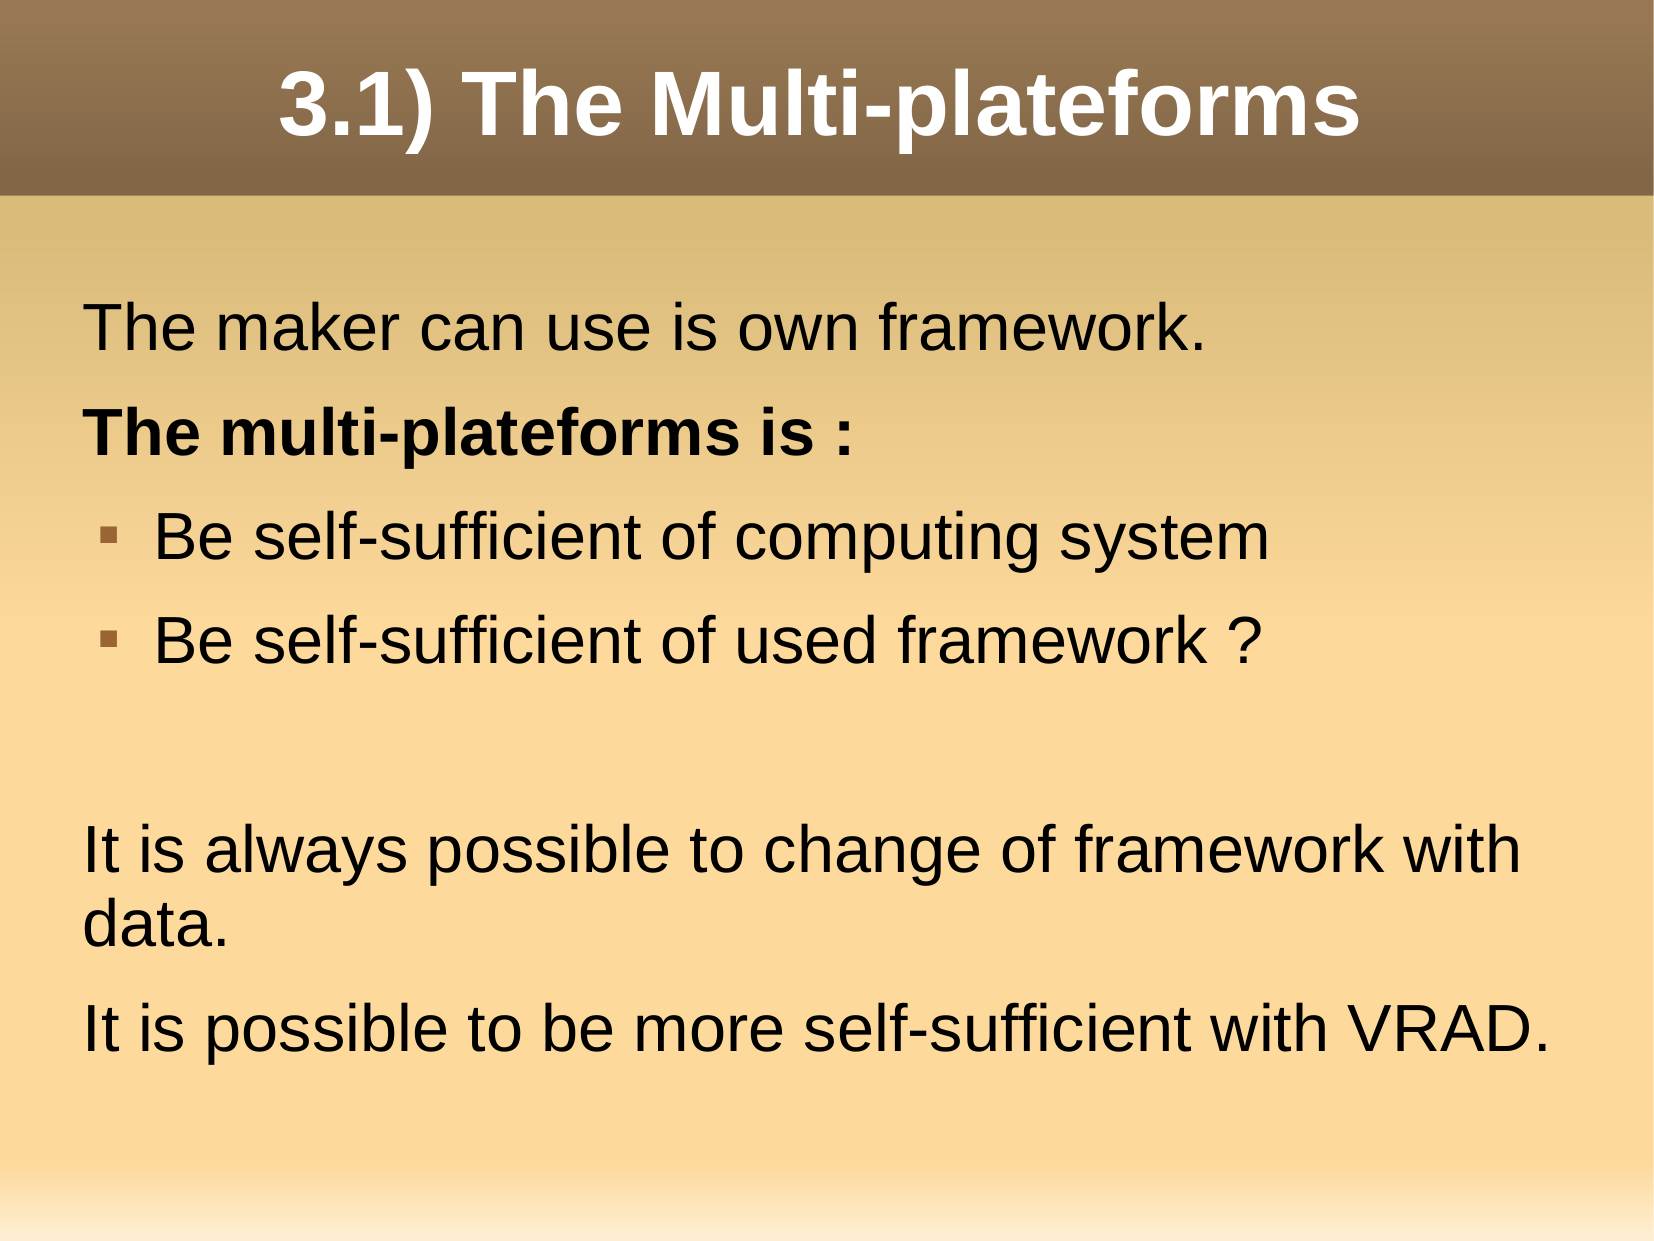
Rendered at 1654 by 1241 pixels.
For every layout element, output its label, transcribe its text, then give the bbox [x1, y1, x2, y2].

title 3.1) The Multi-plateforms [76, 7, 1565, 200]
picture [0, 0, 1654, 1241]
list The maker can use is own framework. The multi-plateforms is : Be self-sufficient of computing system Be self-sufficient of used framework ? It is always possible to change of framework with data. It is possible to be more self-sufficient with VRAD. [82, 290, 1571, 1094]
